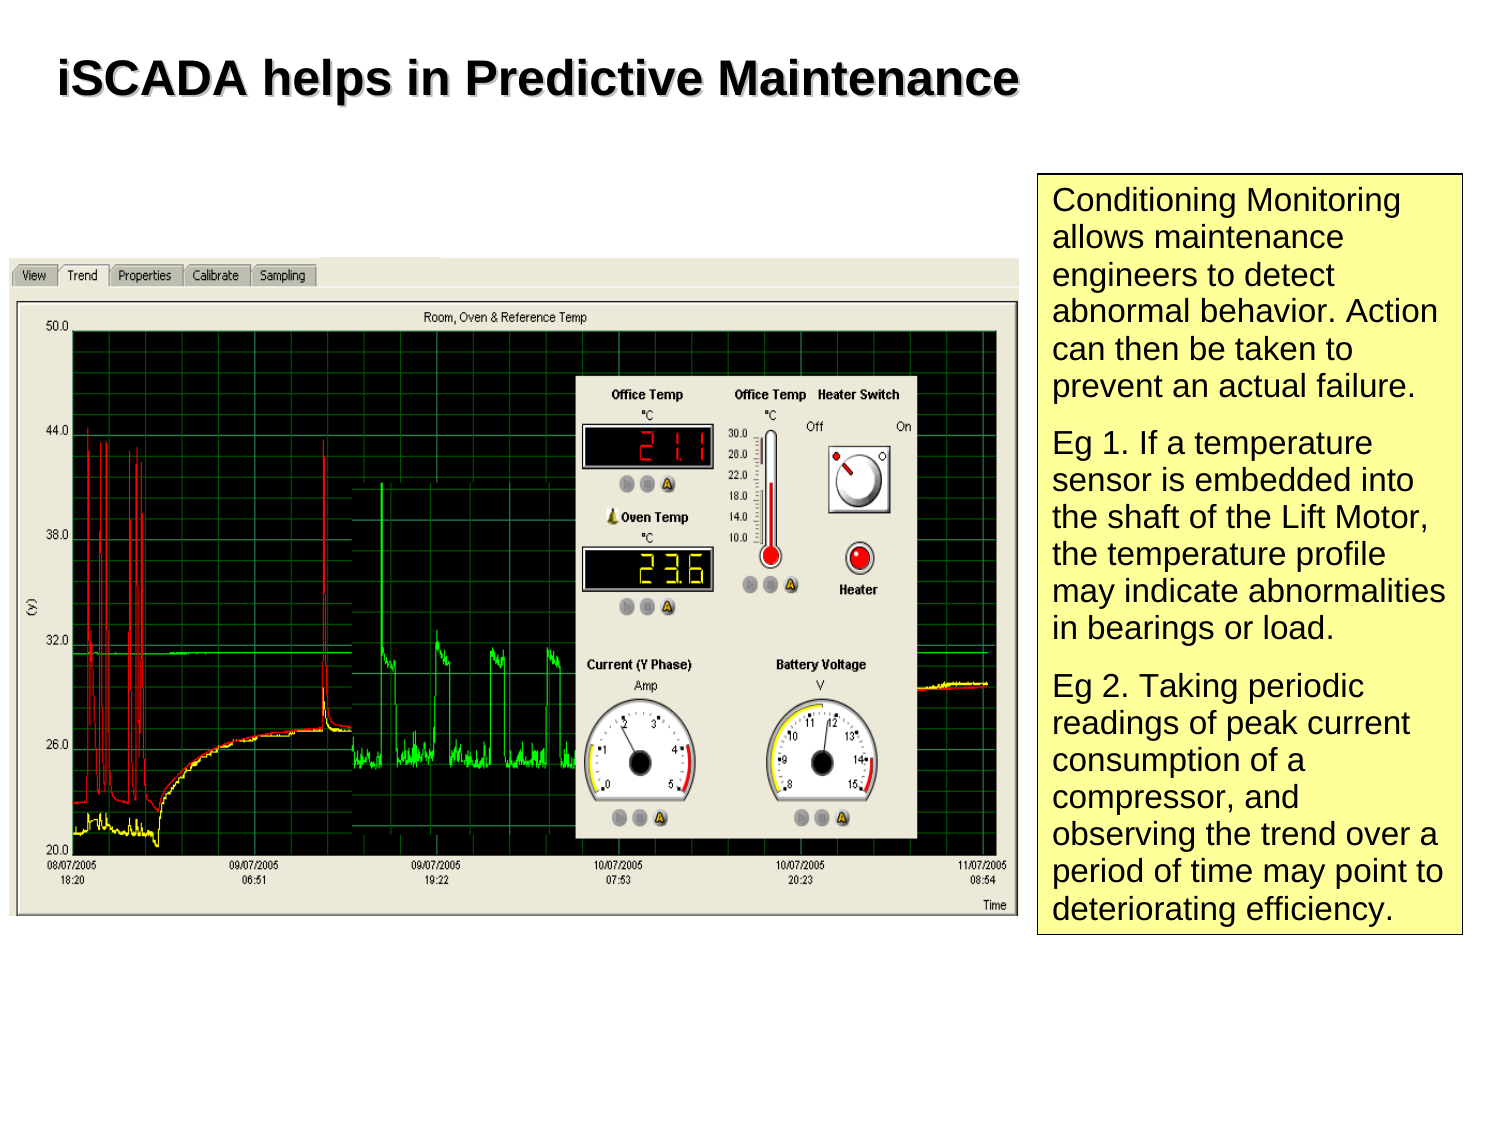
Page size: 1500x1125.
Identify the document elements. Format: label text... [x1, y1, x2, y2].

text_box Conditioning Monitoring allows maintenance engineers to detect abnormal behavior. Action can then be taken to prevent an actual failure. Eg 1. If a temperature sensor is embedded into the shaft of the Lift Motor, the temperature profile may indicate abnormalities in bearings or load. Eg 2. Taking periodic readings of peak current consumption of a compressor, and observing the trend over a period of time may point to deteriorating efficiency. [1037, 174, 1463, 935]
text_box iSCADA helps in Predictive Maintenance [27, 42, 1500, 114]
chart [8, 257, 1019, 916]
